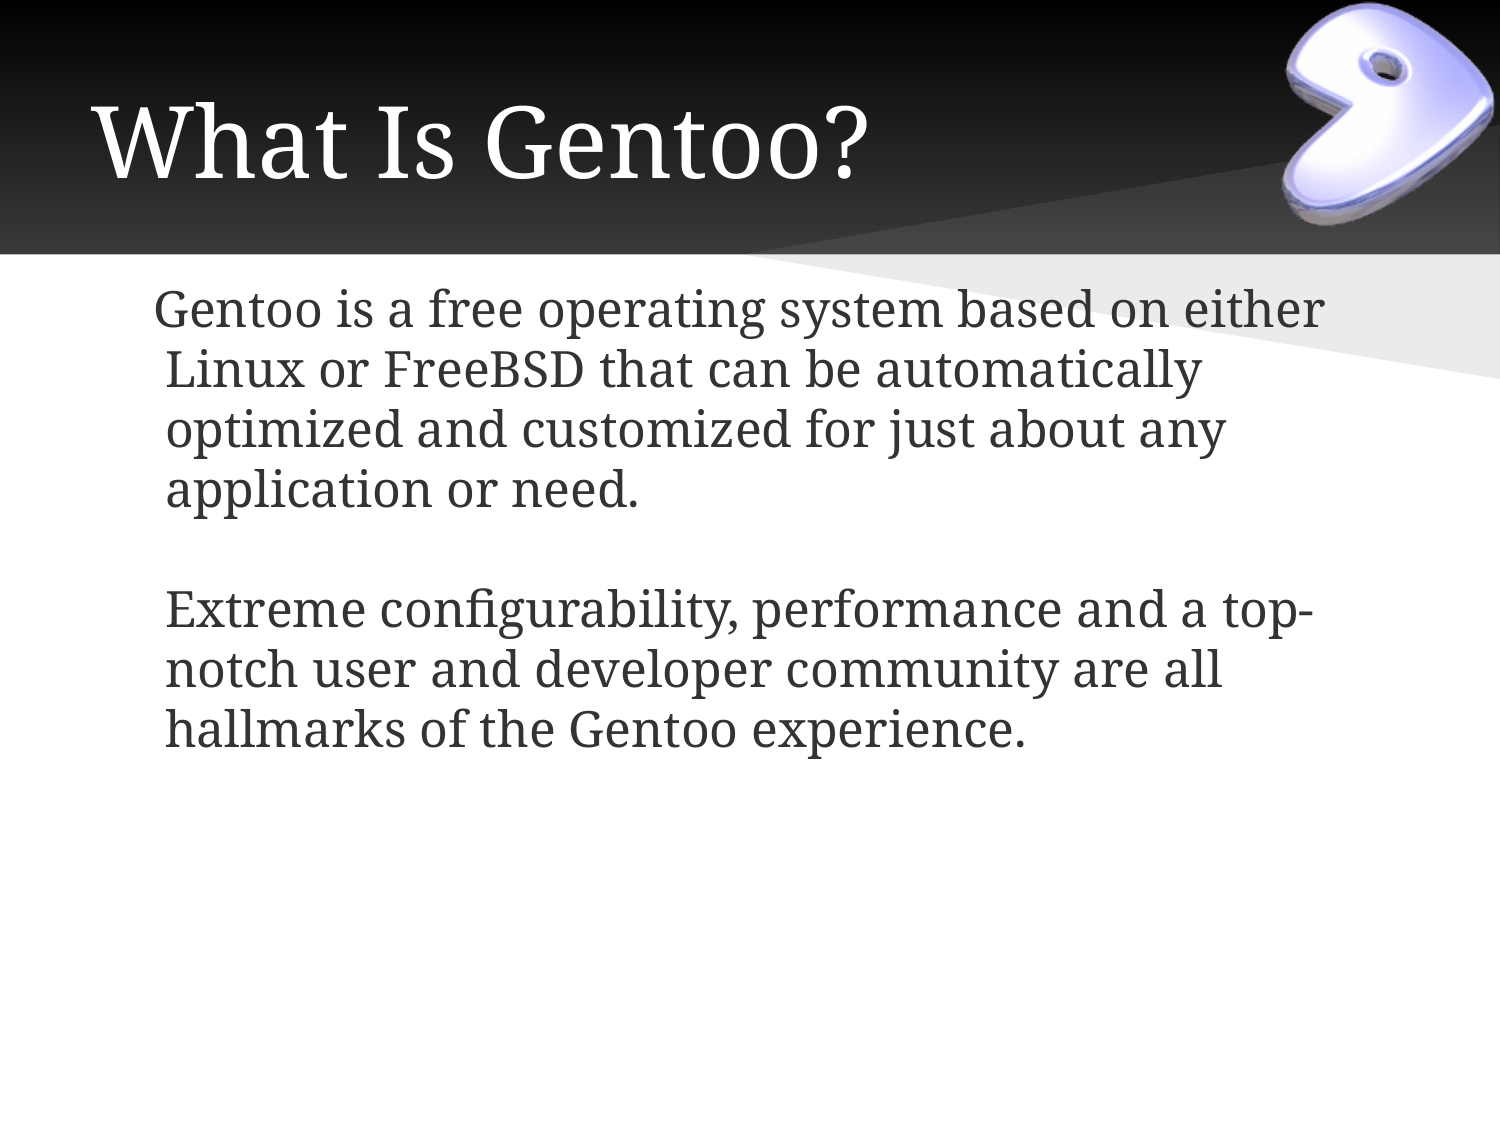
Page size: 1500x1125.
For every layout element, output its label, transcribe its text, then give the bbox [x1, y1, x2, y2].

picture [1271, 0, 1500, 233]
list Gentoo is a free operating system based on either Linux or FreeBSD that can be automatically optimized and customized for just about any application or need. Extreme configurability, performance and a top-notch user and developer community are all hallmarks of the Gentoo experience. [75, 262, 1342, 1078]
title What Is Gentoo? [75, 45, 1425, 233]
